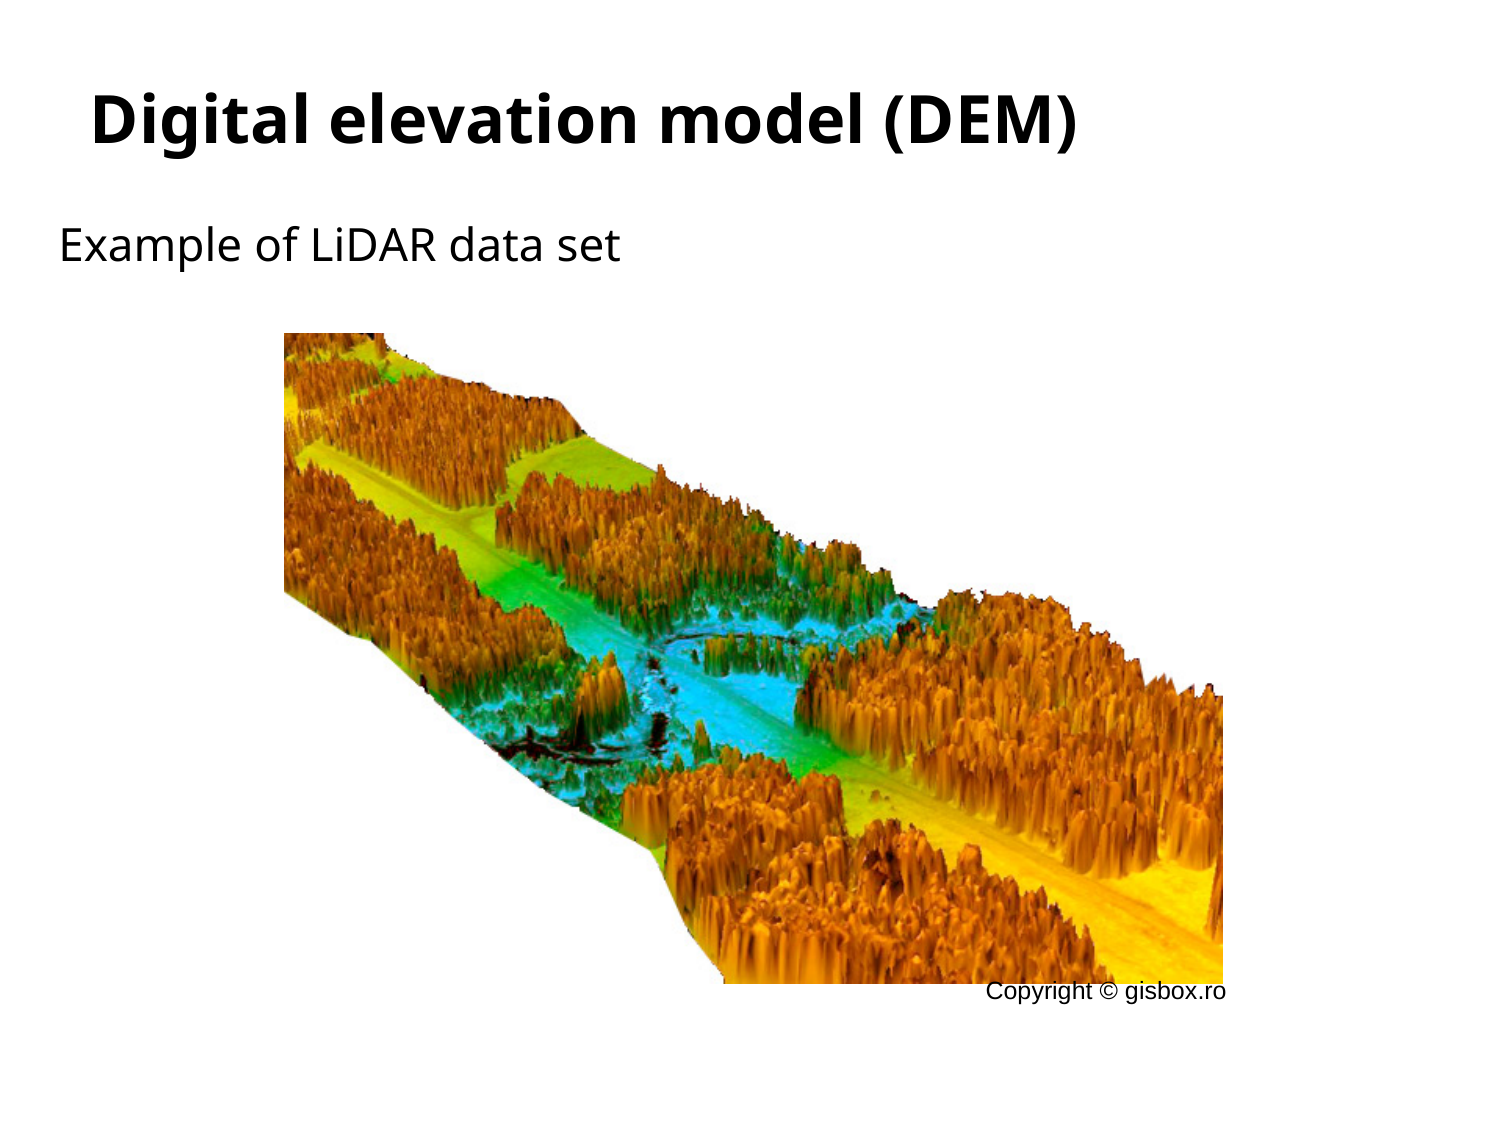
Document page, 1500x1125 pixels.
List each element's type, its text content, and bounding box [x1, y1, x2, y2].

picture [284, 333, 1223, 984]
text_box Example of LiDAR data set [58, 124, 1380, 358]
text_box Copyright © gisbox.ro [970, 969, 1286, 1013]
text_box Digital elevation model (DEM) [75, 68, 1426, 190]
